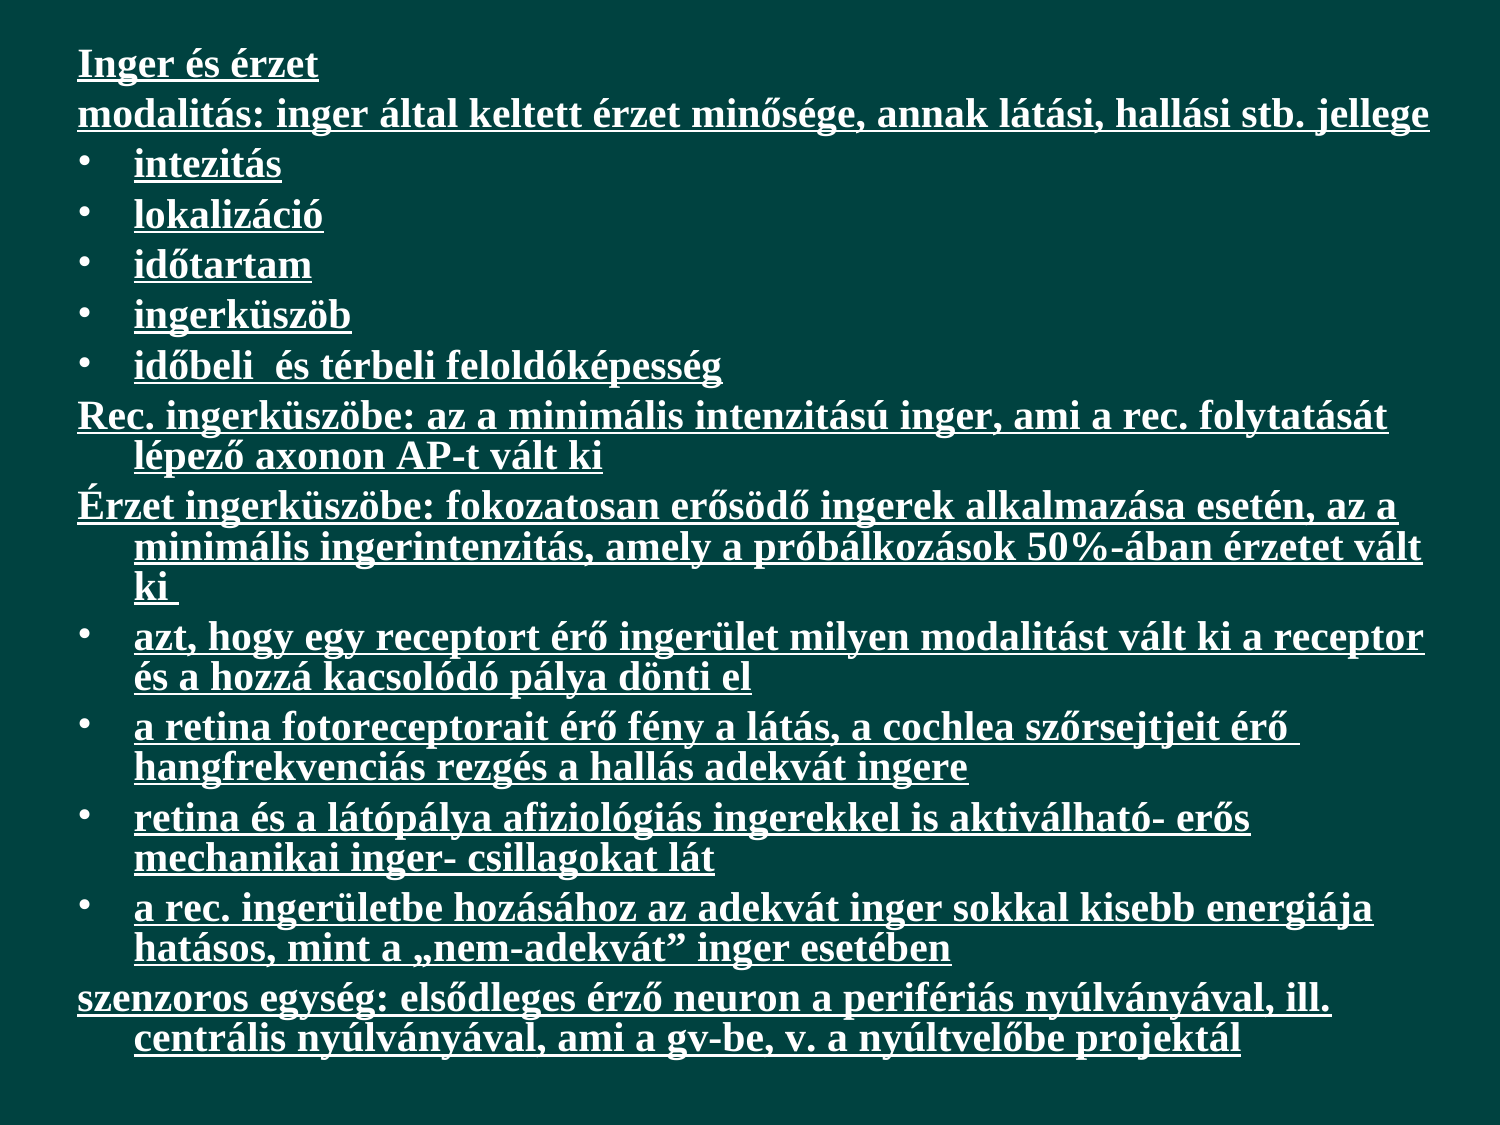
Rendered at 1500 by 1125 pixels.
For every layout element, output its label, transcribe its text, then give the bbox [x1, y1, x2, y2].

text_box Inger és érzet modalitás: inger által keltett érzet minősége, annak látási, hallási stb. jellege intezitás lokalizáció időtartam ingerküszöb időbeli és térbeli feloldóképesség Rec. ingerküszöbe: az a minimális intenzitású inger, ami a rec. folytatását lépező axonon AP-t vált ki Érzet ingerküszöbe: fokozatosan erősödő ingerek alkalmazása esetén, az a minimális ingerintenzitás, amely a próbálkozások 50%-ában érzetet vált ki azt, hogy egy receptort érő ingerület milyen modalitást vált ki a receptor és a hozzá kacsolódó pálya dönti el a retina fotoreceptorait érő fény a látás, a cochlea szőrsejtjeit érő hangfrekvenciás rezgés a hallás adekvát ingere retina és a látópálya afiziológiás ingerekkel is aktiválható- erős mechanikai inger- csillagokat lát a rec. ingerületbe hozásához az adekvát inger sokkal kisebb energiája hatásos, mint a „nem-adekvát” inger esetében szenzoros egység: elsődleges érző neuron a perifériás nyúlványával, ill. centrális nyúlványával, ami a gv-be, v. a nyúltvelőbe projektál [62, 37, 1463, 1125]
